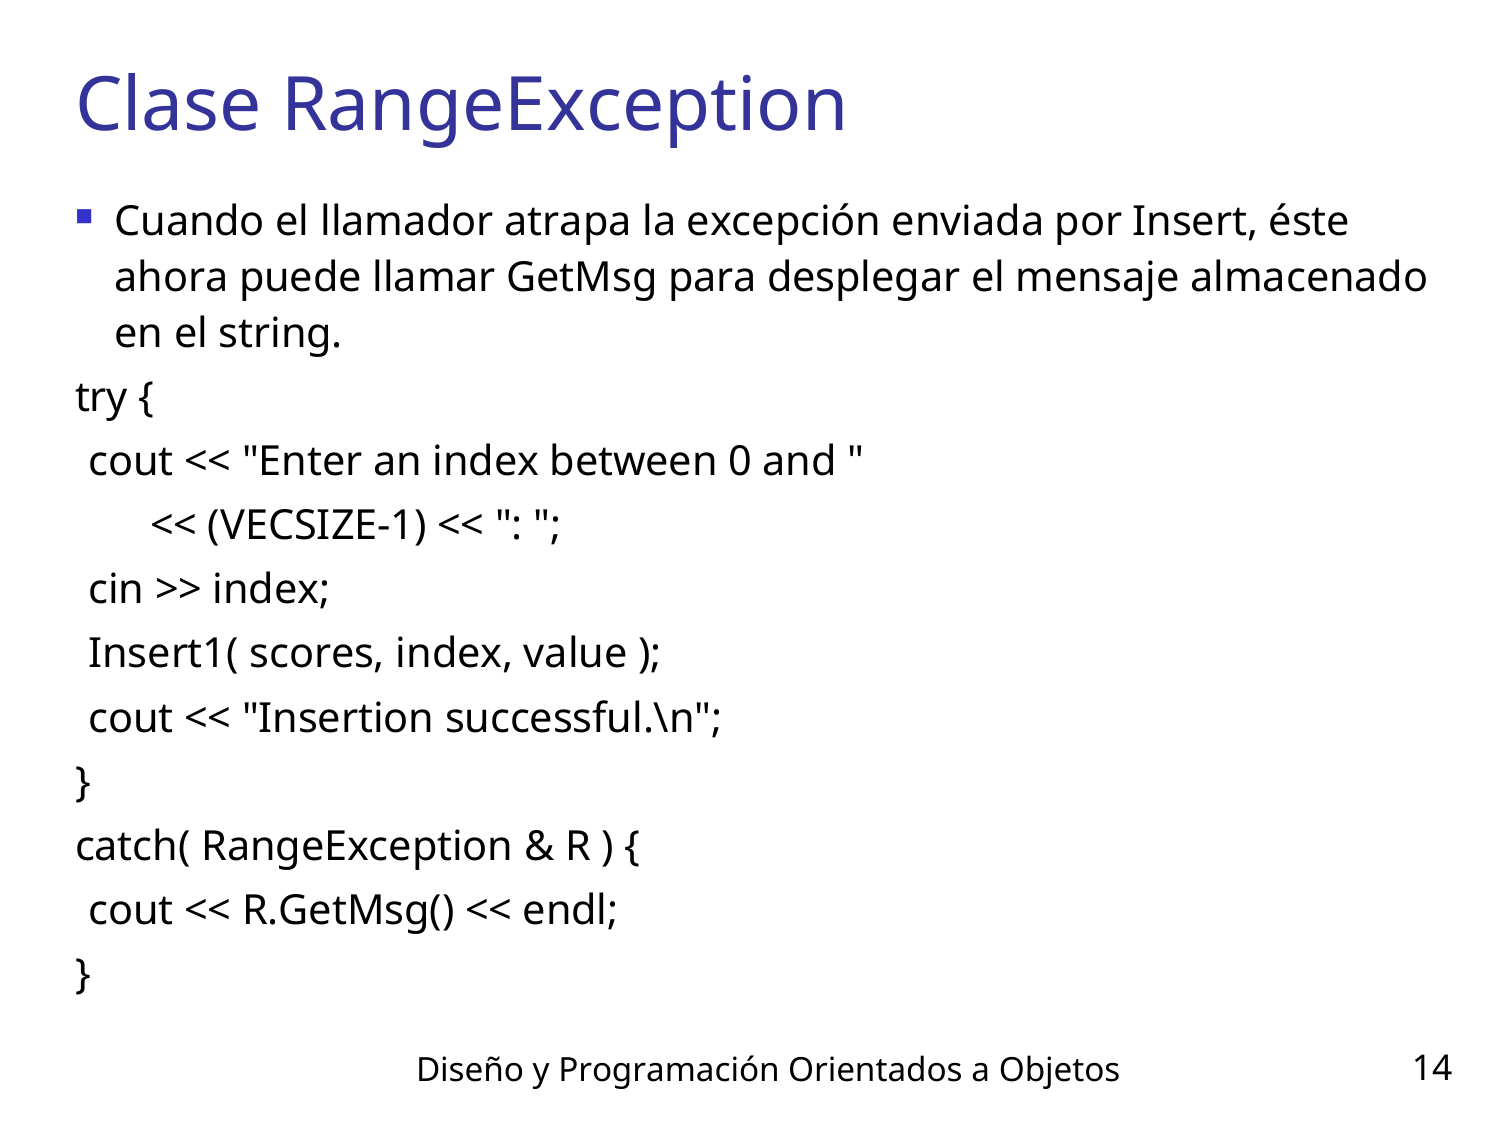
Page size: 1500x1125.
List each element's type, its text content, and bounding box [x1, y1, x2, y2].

title Clase RangeException [75, 19, 1466, 183]
list Cuando el llamador atrapa la excepción enviada por Insert, éste ahora puede llamar GetMsg para desplegar el mensaje almacenado en el string. try { cout << "Enter an index between 0 and " << (VECSIZE-1) << ": "; cin >> index; Insert1( scores, index, value ); cout << "Insertion successful.\n"; } catch( RangeException & R ) { cout << R.GetMsg() << endl; } [75, 191, 1463, 1013]
